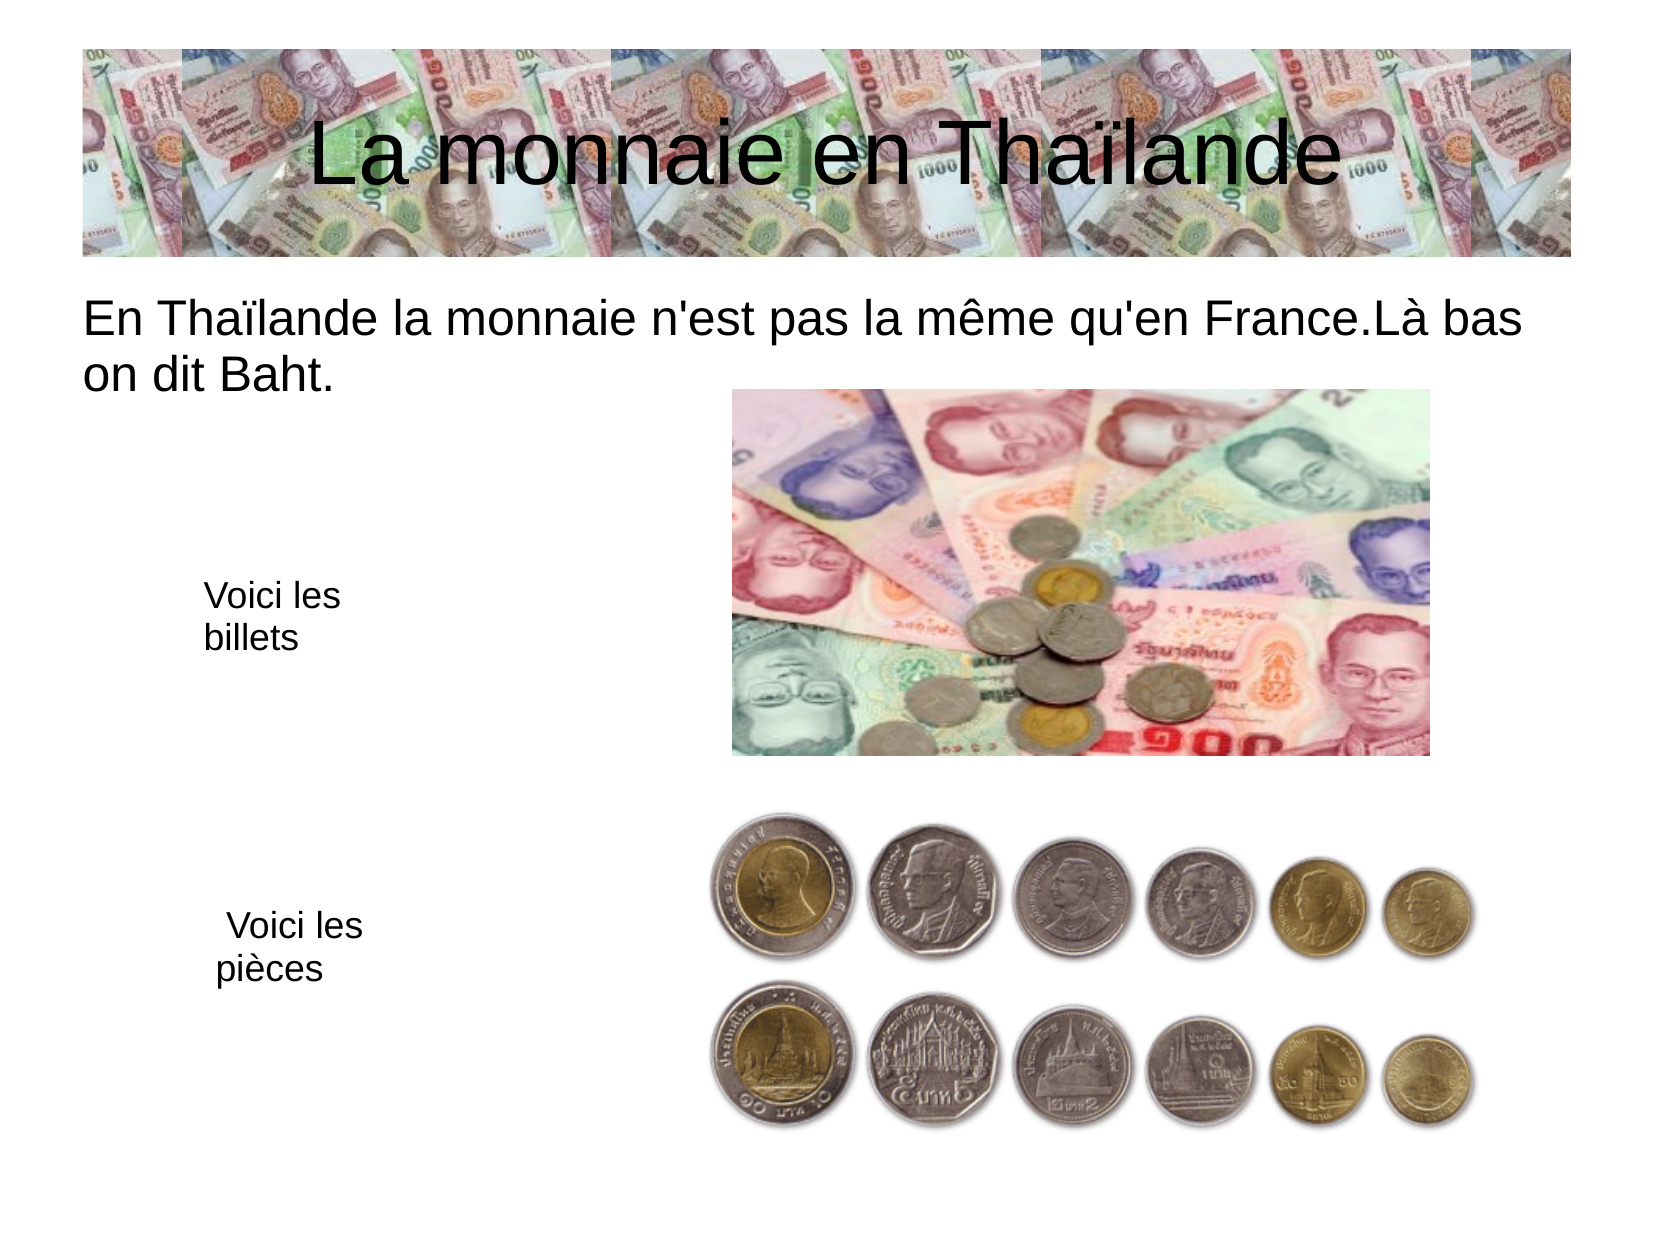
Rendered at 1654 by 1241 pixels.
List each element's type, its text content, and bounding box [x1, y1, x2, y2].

list En Thaïlande la monnaie n'est pas la même qu'en France.Là bas on dit Baht. [82, 290, 1571, 1109]
text_box Voici les billets [188, 566, 449, 666]
text_box Voici les pièces [200, 897, 438, 997]
picture [708, 807, 1484, 1134]
title La monnaie en Thaïlande [82, 49, 1571, 257]
picture [732, 389, 1430, 756]
